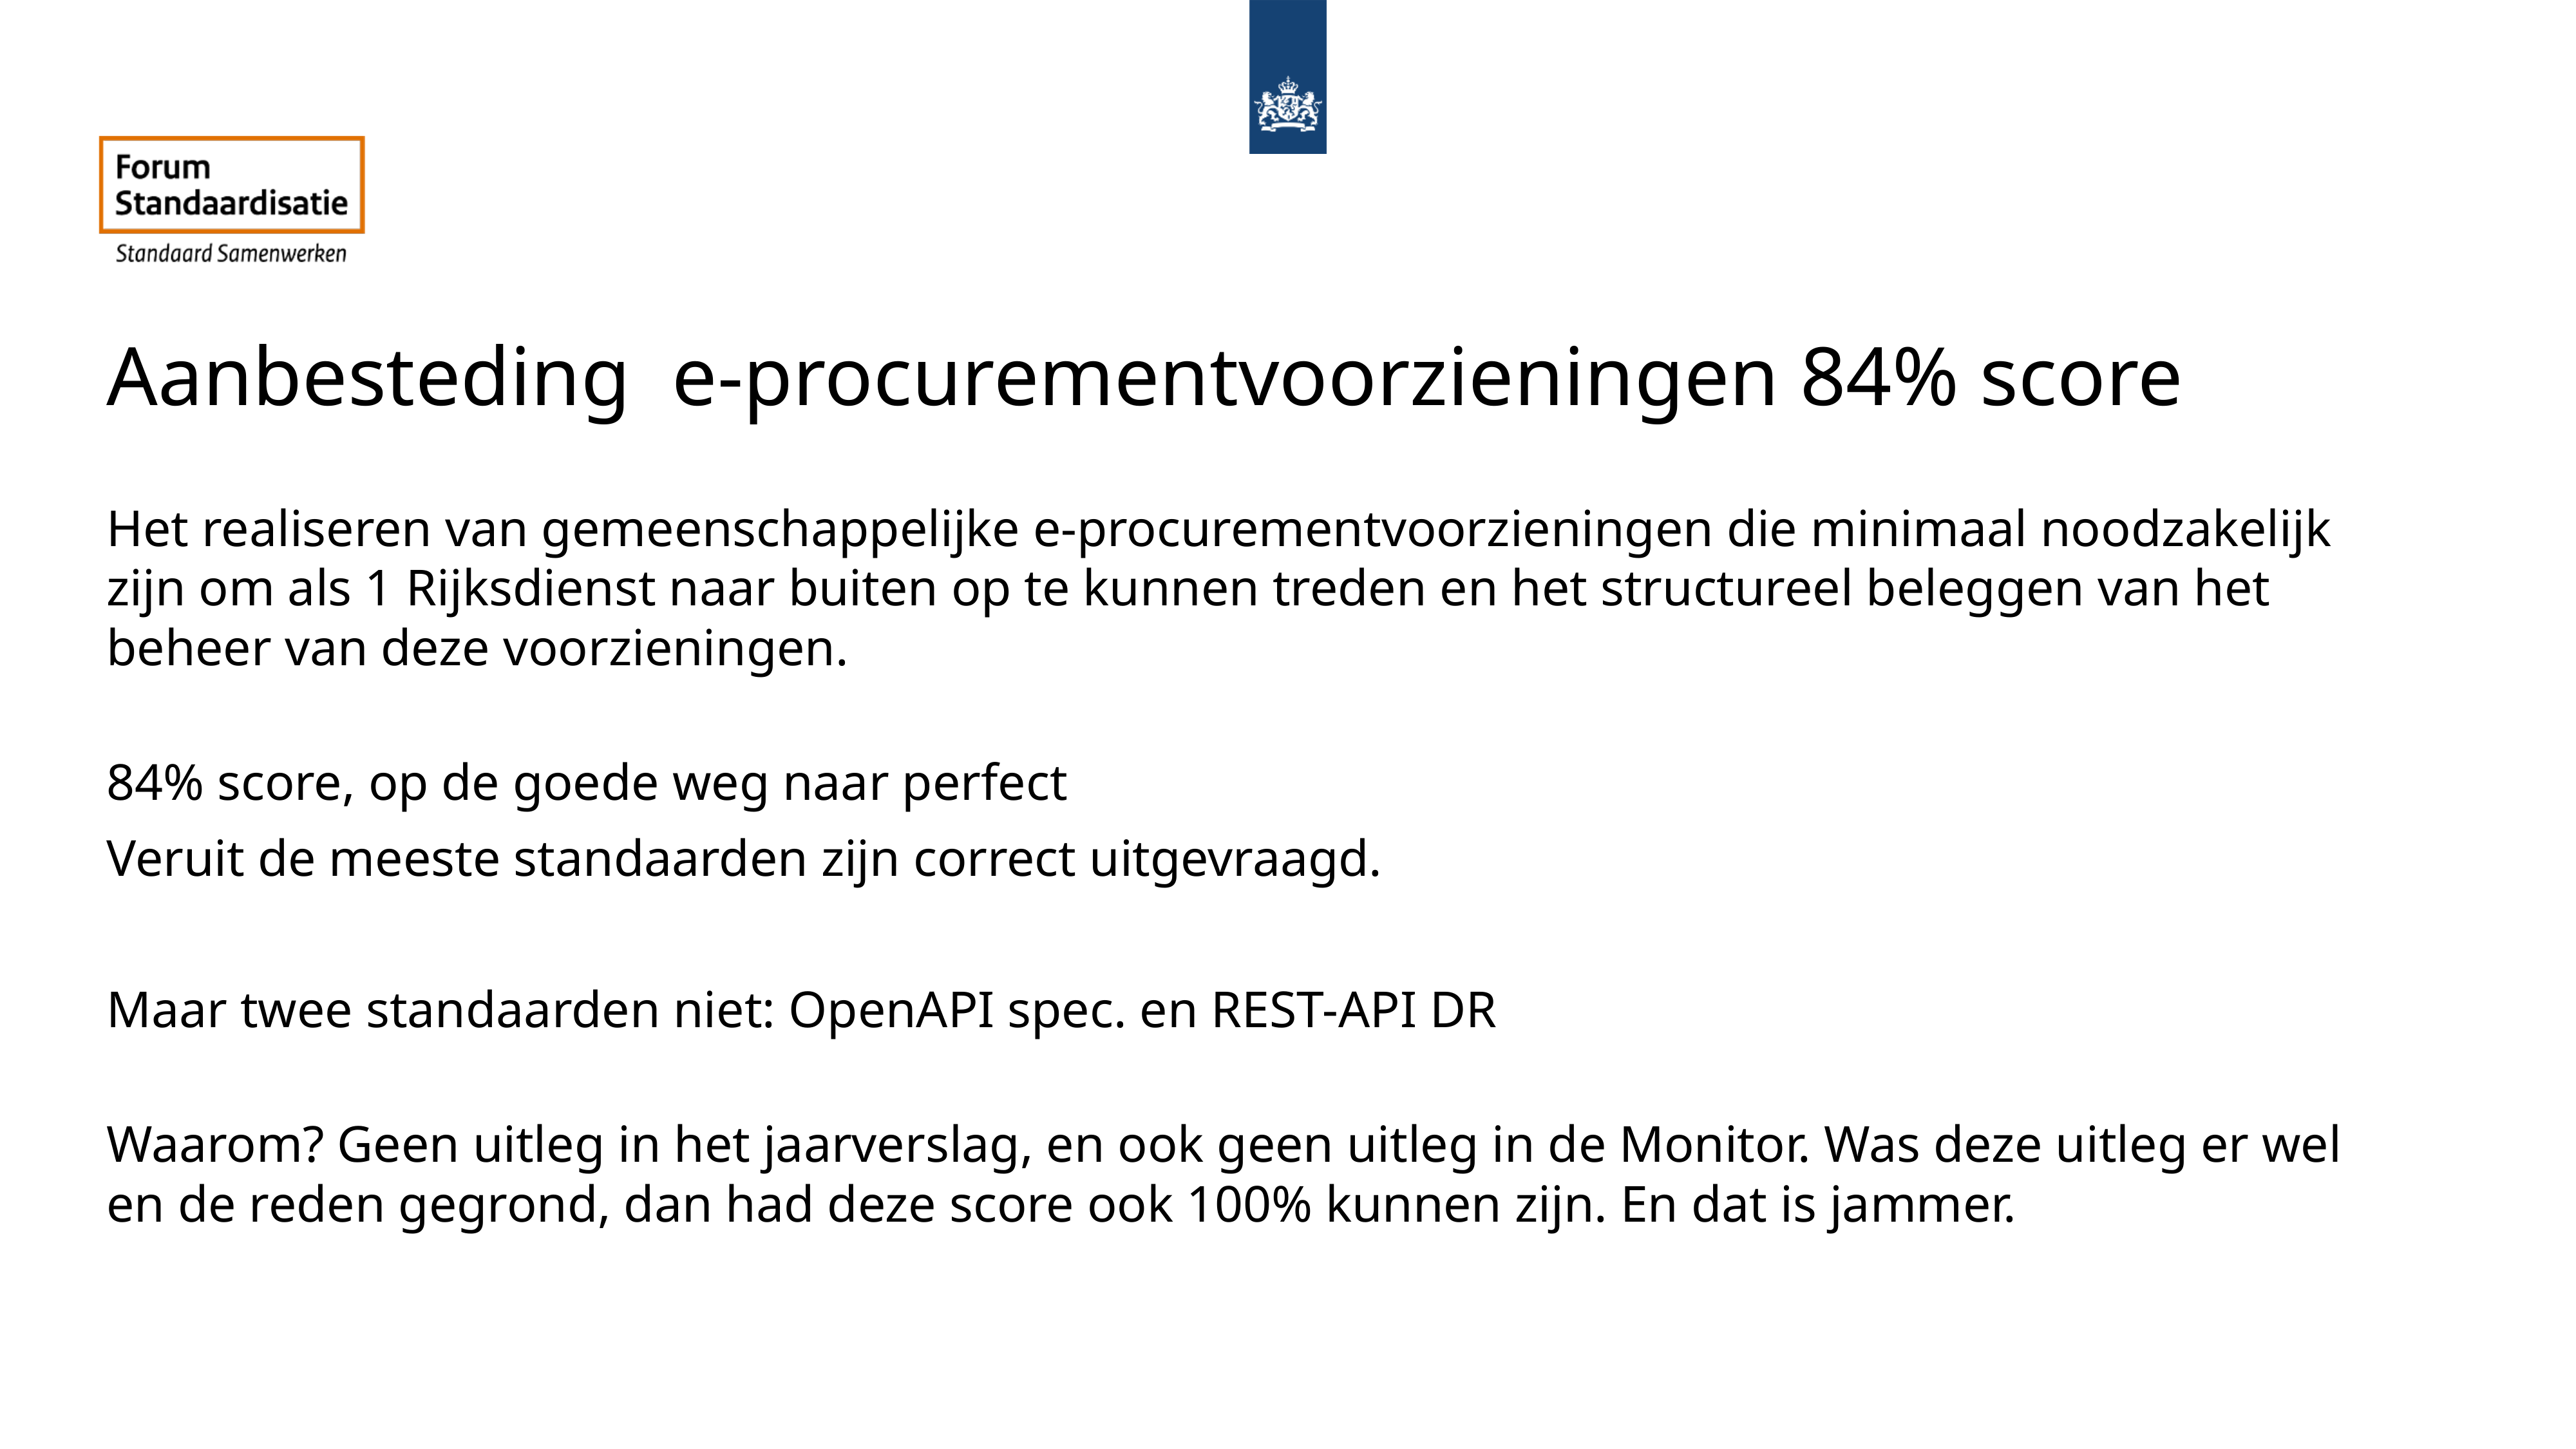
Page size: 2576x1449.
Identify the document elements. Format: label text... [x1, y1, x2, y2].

title Aanbesteding e-procurementvoorzieningen 84% score [99, 328, 2377, 407]
picture [99, 136, 365, 262]
picture [1249, 0, 1327, 154]
list Het realiseren van gemeenschappelijke e-procurementvoorzieningen die minimaal noodzakelijk zijn om als 1 Rijksdienst naar buiten op te kunnen treden en het structureel beleggen van het beheer van deze voorzieningen. 84% score, op de goede weg naar perfect Veruit de meeste standaarden zijn correct uitgevraagd. Maar twee standaarden niet: OpenAPI spec. en REST-API DR Waarom? Geen uitleg in het jaarverslag, en ook geen uitleg in de Monitor. Was deze uitleg er wel en de reden gegrond, dan had deze score ook 100% kunnen zijn. En dat is jammer. [99, 431, 2377, 1391]
